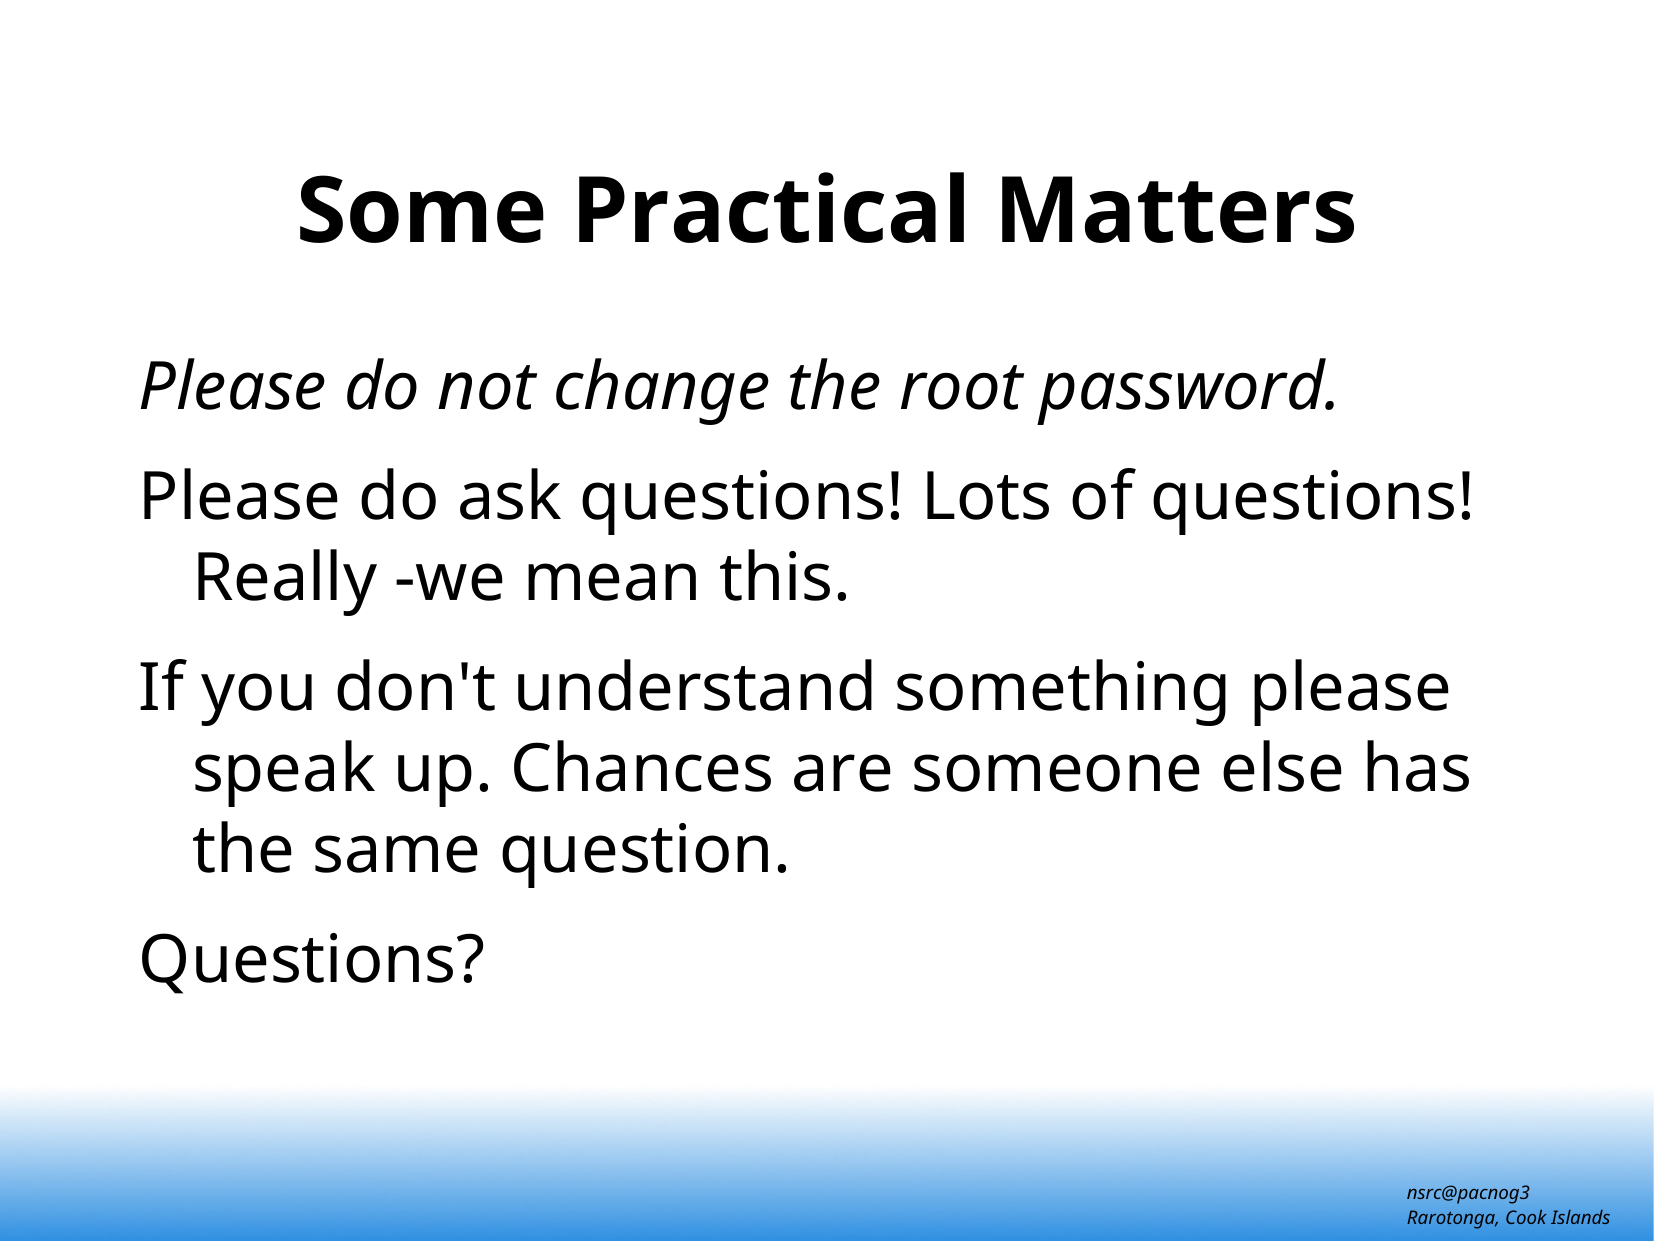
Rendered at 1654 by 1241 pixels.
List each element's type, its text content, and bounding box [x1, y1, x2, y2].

title Some Practical Matters [121, 102, 1534, 311]
picture [0, 1083, 1654, 1241]
list Please do not change the root password. Please do ask questions! Lots of questions! Really -we mean this. If you don't understand something please speak up. Chances are someone else has the same question. Questions? [121, 344, 1534, 1135]
